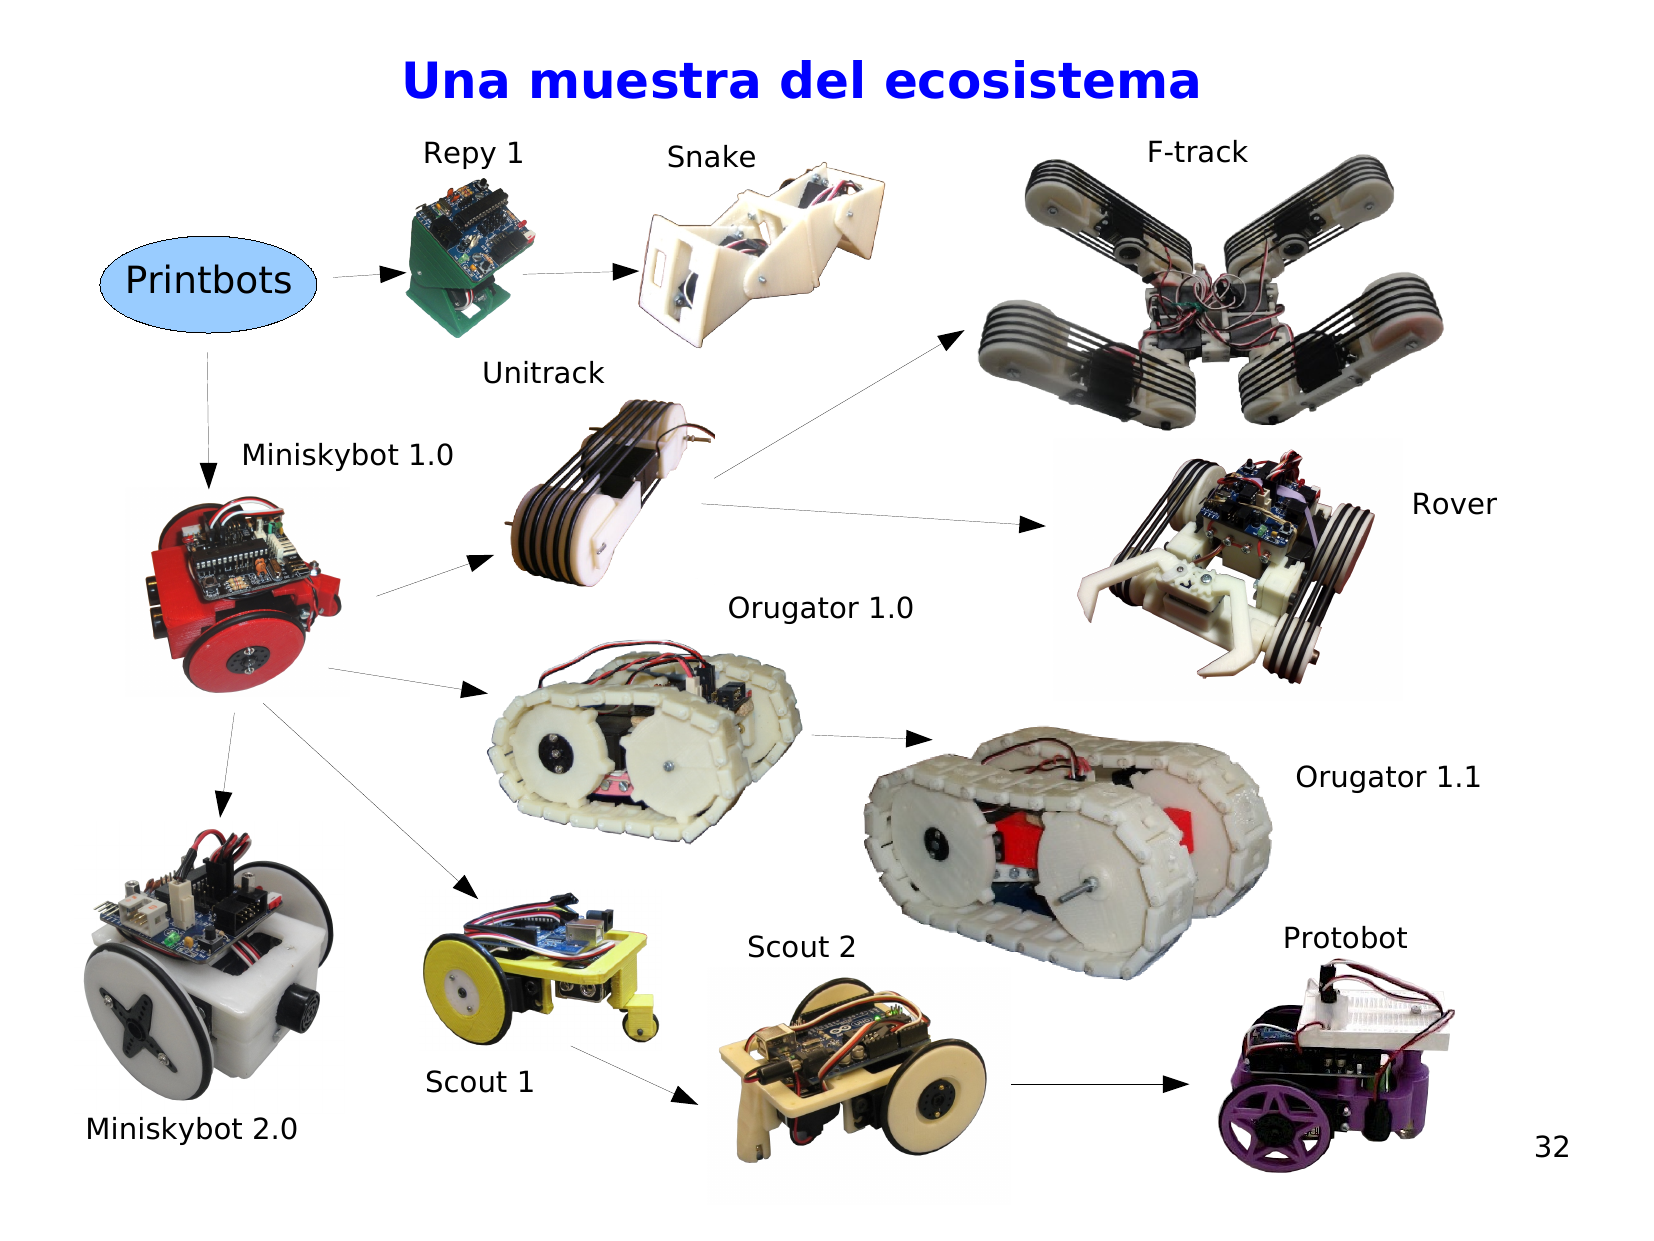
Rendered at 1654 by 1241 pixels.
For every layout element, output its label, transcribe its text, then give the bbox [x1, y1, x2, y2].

picture [498, 394, 715, 594]
text_box Miniskybot 1.0 [226, 430, 470, 480]
text_box F-track [1132, 127, 1264, 177]
text_box [99, 264, 110, 305]
text_box Protobot [1268, 914, 1424, 964]
text_box Snake [652, 132, 772, 182]
text_box Scout 2 [732, 923, 873, 967]
text_box [130, 236, 287, 251]
picture [74, 821, 345, 1114]
picture [633, 141, 890, 353]
text_box [308, 265, 317, 304]
text_box [117, 311, 300, 334]
text_box Orugator 1.0 [712, 583, 930, 633]
text_box Unitrack [467, 349, 620, 399]
picture [419, 889, 662, 1051]
picture [125, 487, 350, 697]
text_box Rover [1403, 480, 1513, 530]
picture [973, 150, 1452, 701]
picture [405, 178, 536, 338]
text_box Miniskybot 2.0 [70, 1105, 314, 1155]
picture [469, 622, 812, 848]
text_box Scout 1 [410, 1058, 551, 1108]
text_box Printbots [110, 251, 308, 311]
picture [707, 720, 1469, 1205]
text_box Orugator 1.1 [1280, 752, 1498, 802]
text_box Repy 1 [408, 129, 540, 179]
text_box Una muestra del ecosistema [386, 44, 1218, 118]
